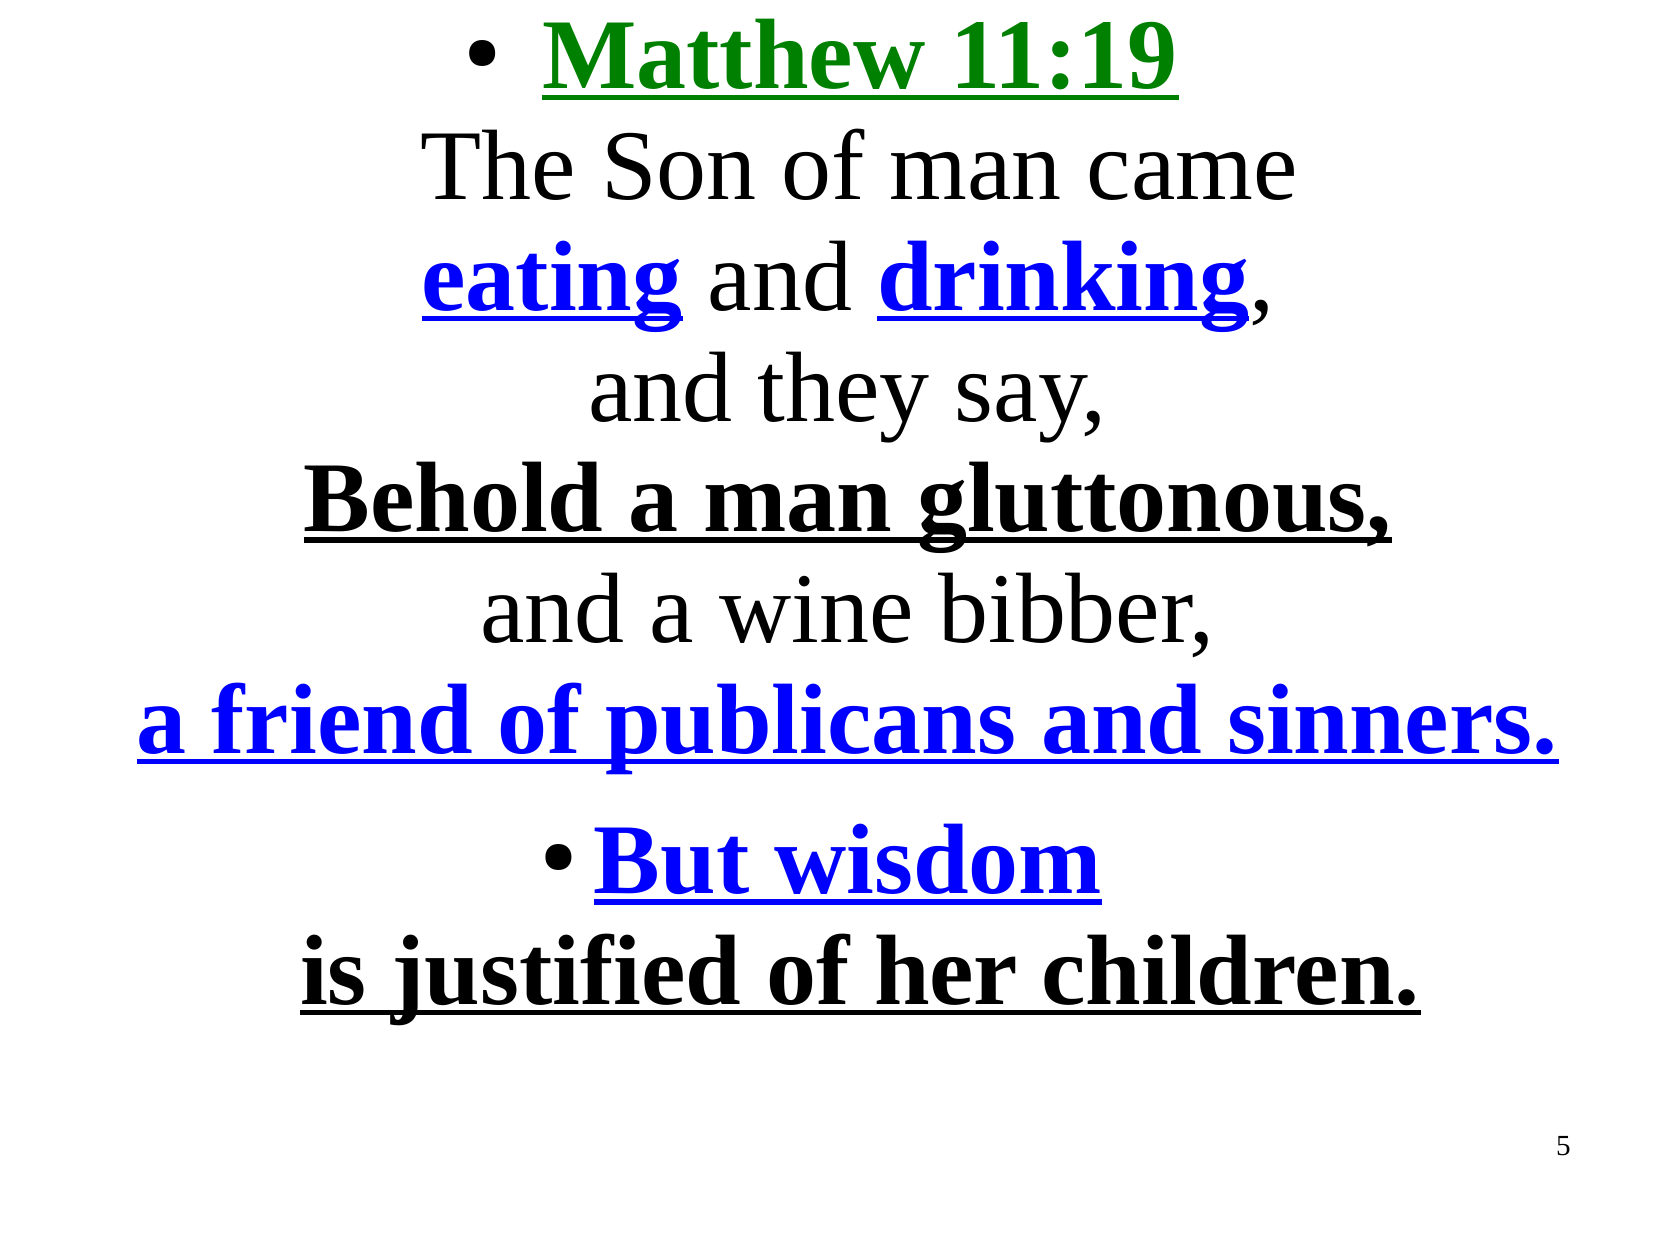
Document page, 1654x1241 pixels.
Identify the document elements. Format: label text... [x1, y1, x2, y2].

list Matthew 11:19 The Son of man came eating and drinking, and they say, Behold a man gluttonous, and a wine bibber, a friend of publicans and sinners. But wisdom is justified of her children. [0, 0, 1651, 1238]
